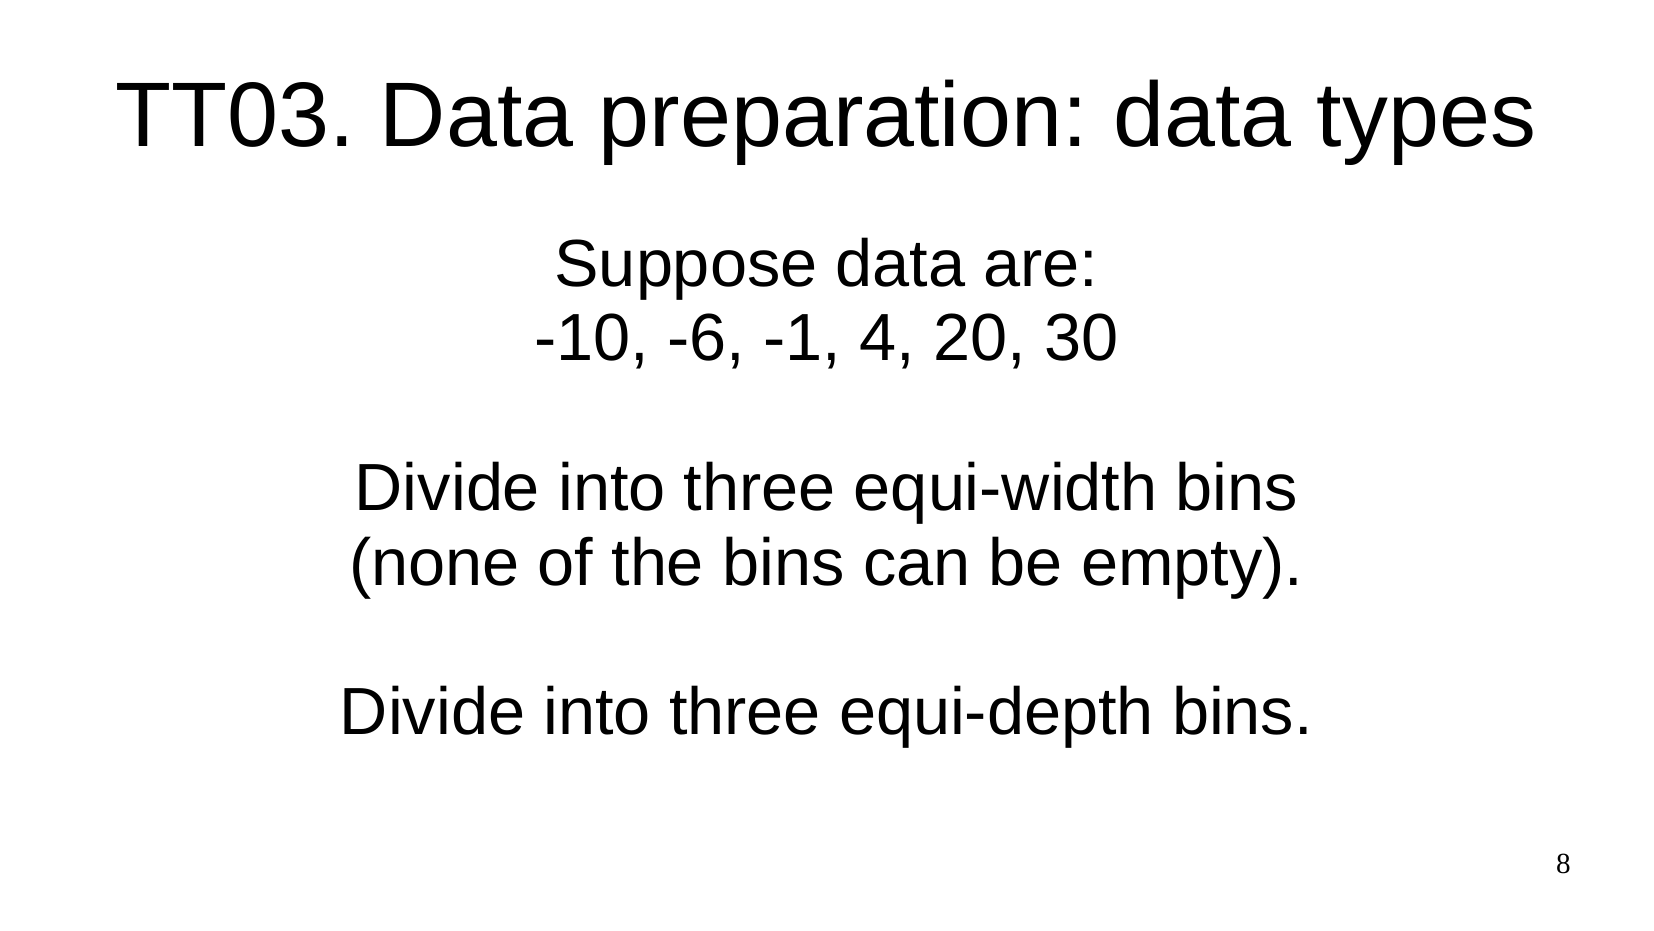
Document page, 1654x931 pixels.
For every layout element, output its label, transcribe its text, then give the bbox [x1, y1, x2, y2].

title TT03. Data preparation: data types [82, 37, 1571, 193]
subtitle Suppose data are: -10, -6, -1, 4, 20, 30 Divide into three equi-width bins (none of the bins can be empty). Divide into three equi-depth bins. [82, 217, 1571, 758]
